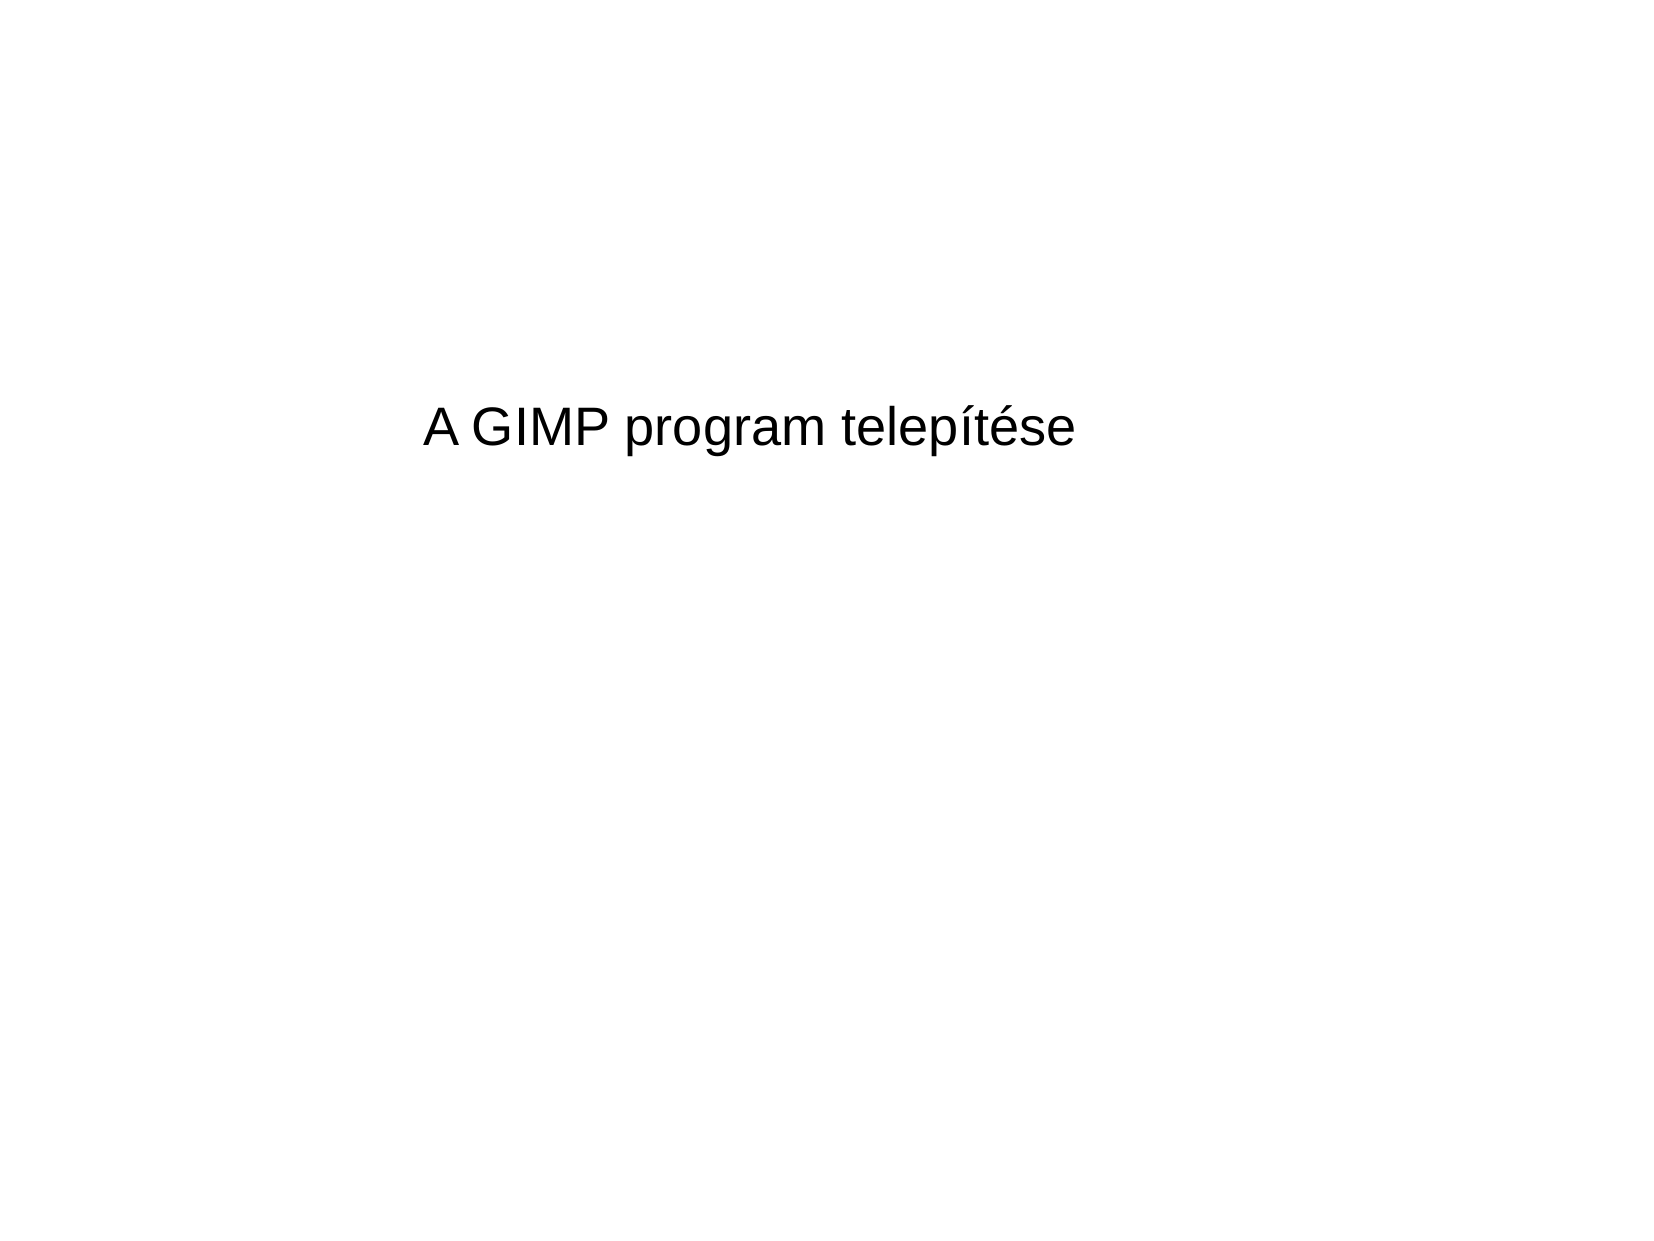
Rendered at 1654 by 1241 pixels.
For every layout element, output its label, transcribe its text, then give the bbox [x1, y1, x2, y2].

text_box A GIMP program telepítése [409, 389, 1093, 465]
